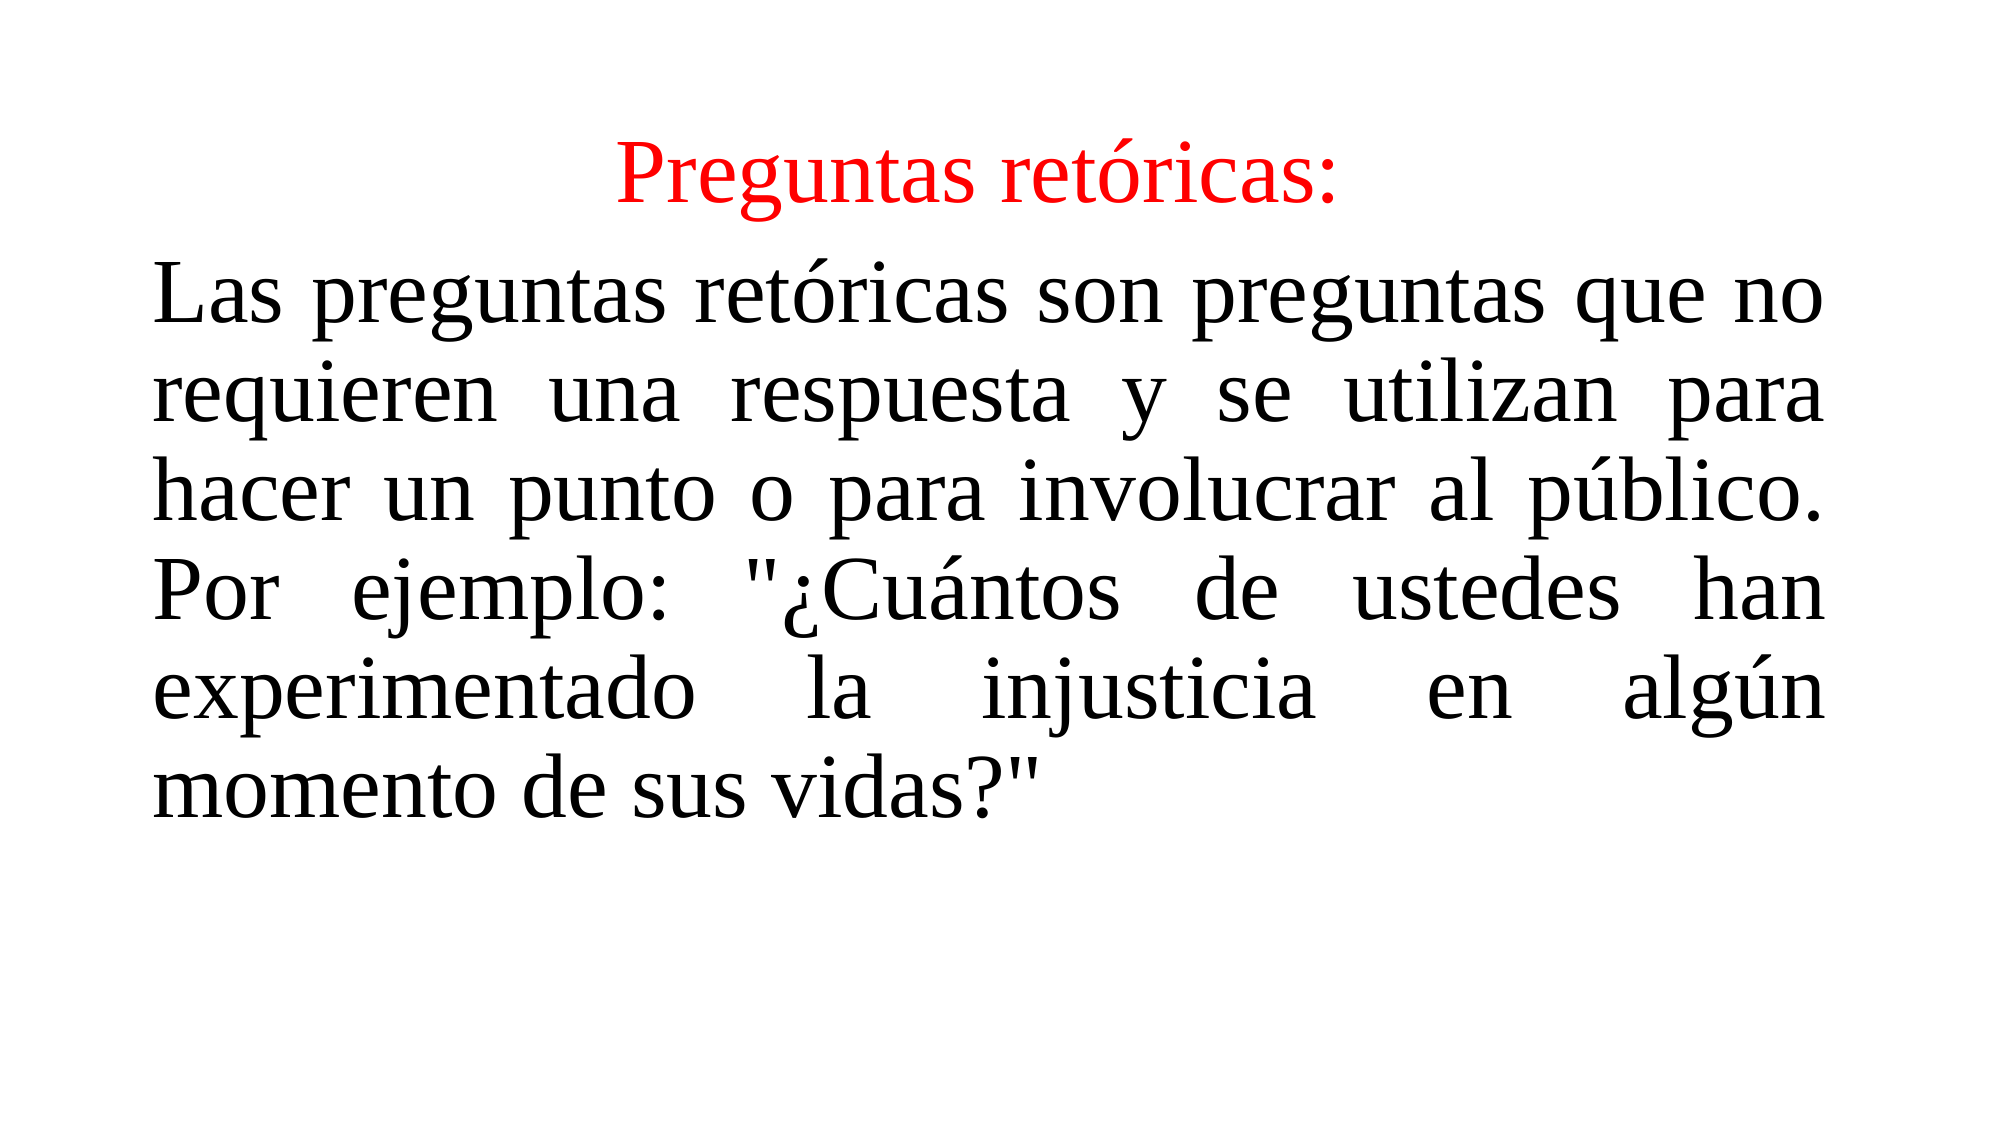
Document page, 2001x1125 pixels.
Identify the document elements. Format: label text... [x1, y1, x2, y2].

list Preguntas retóricas: Las preguntas retóricas son preguntas que no requieren una respuesta y se utilizan para hacer un punto o para involucrar al público. Por ejemplo: "¿Cuántos de ustedes han experimentado la injusticia en algún momento de sus vidas?" [137, 115, 1863, 1014]
